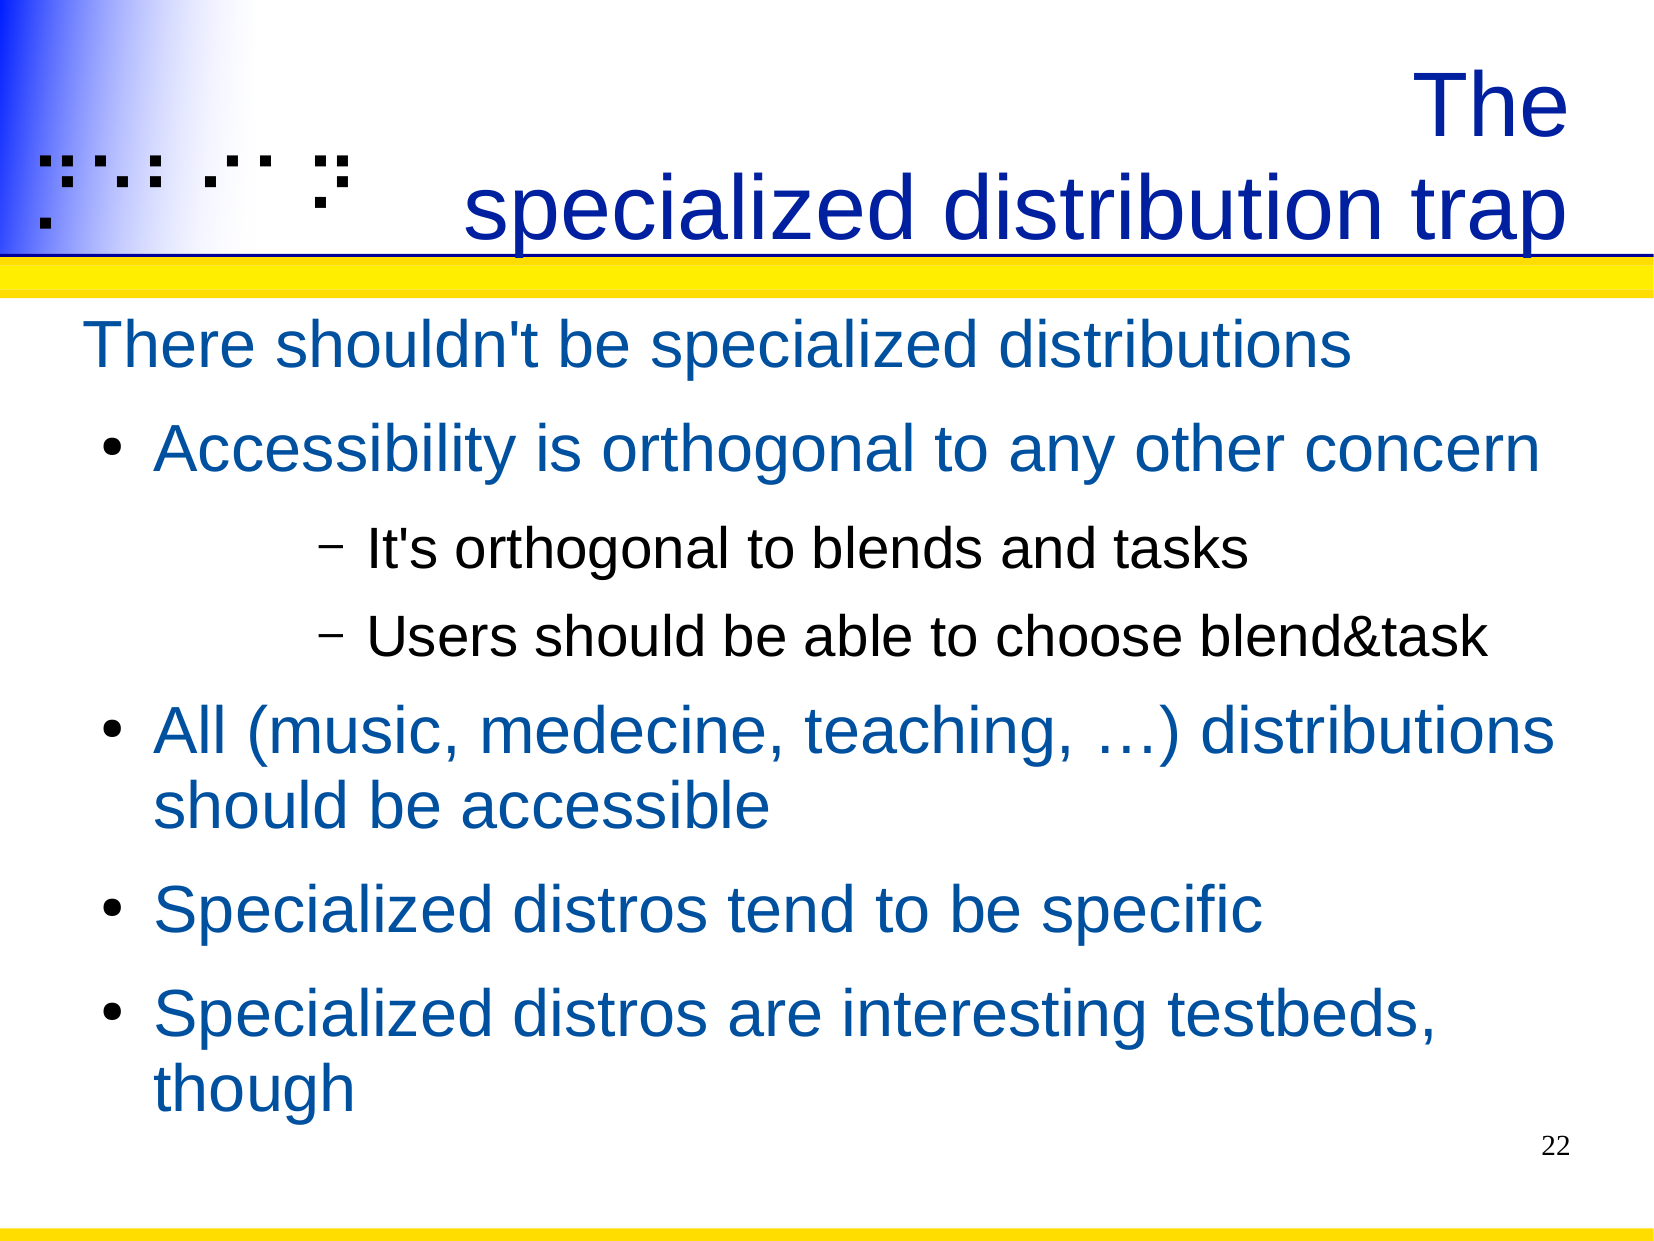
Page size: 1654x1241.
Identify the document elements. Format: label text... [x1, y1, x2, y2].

title The specialized distribution trap [372, 53, 1571, 259]
list There shouldn't be specialized distributions Accessibility is orthogonal to any other concern It's orthogonal to blends and tasks Users should be able to choose blend&task All (music, medecine, teaching, …) distributions should be accessible Specialized distros tend to be specific Specialized distros are interesting testbeds, though [82, 307, 1571, 1230]
